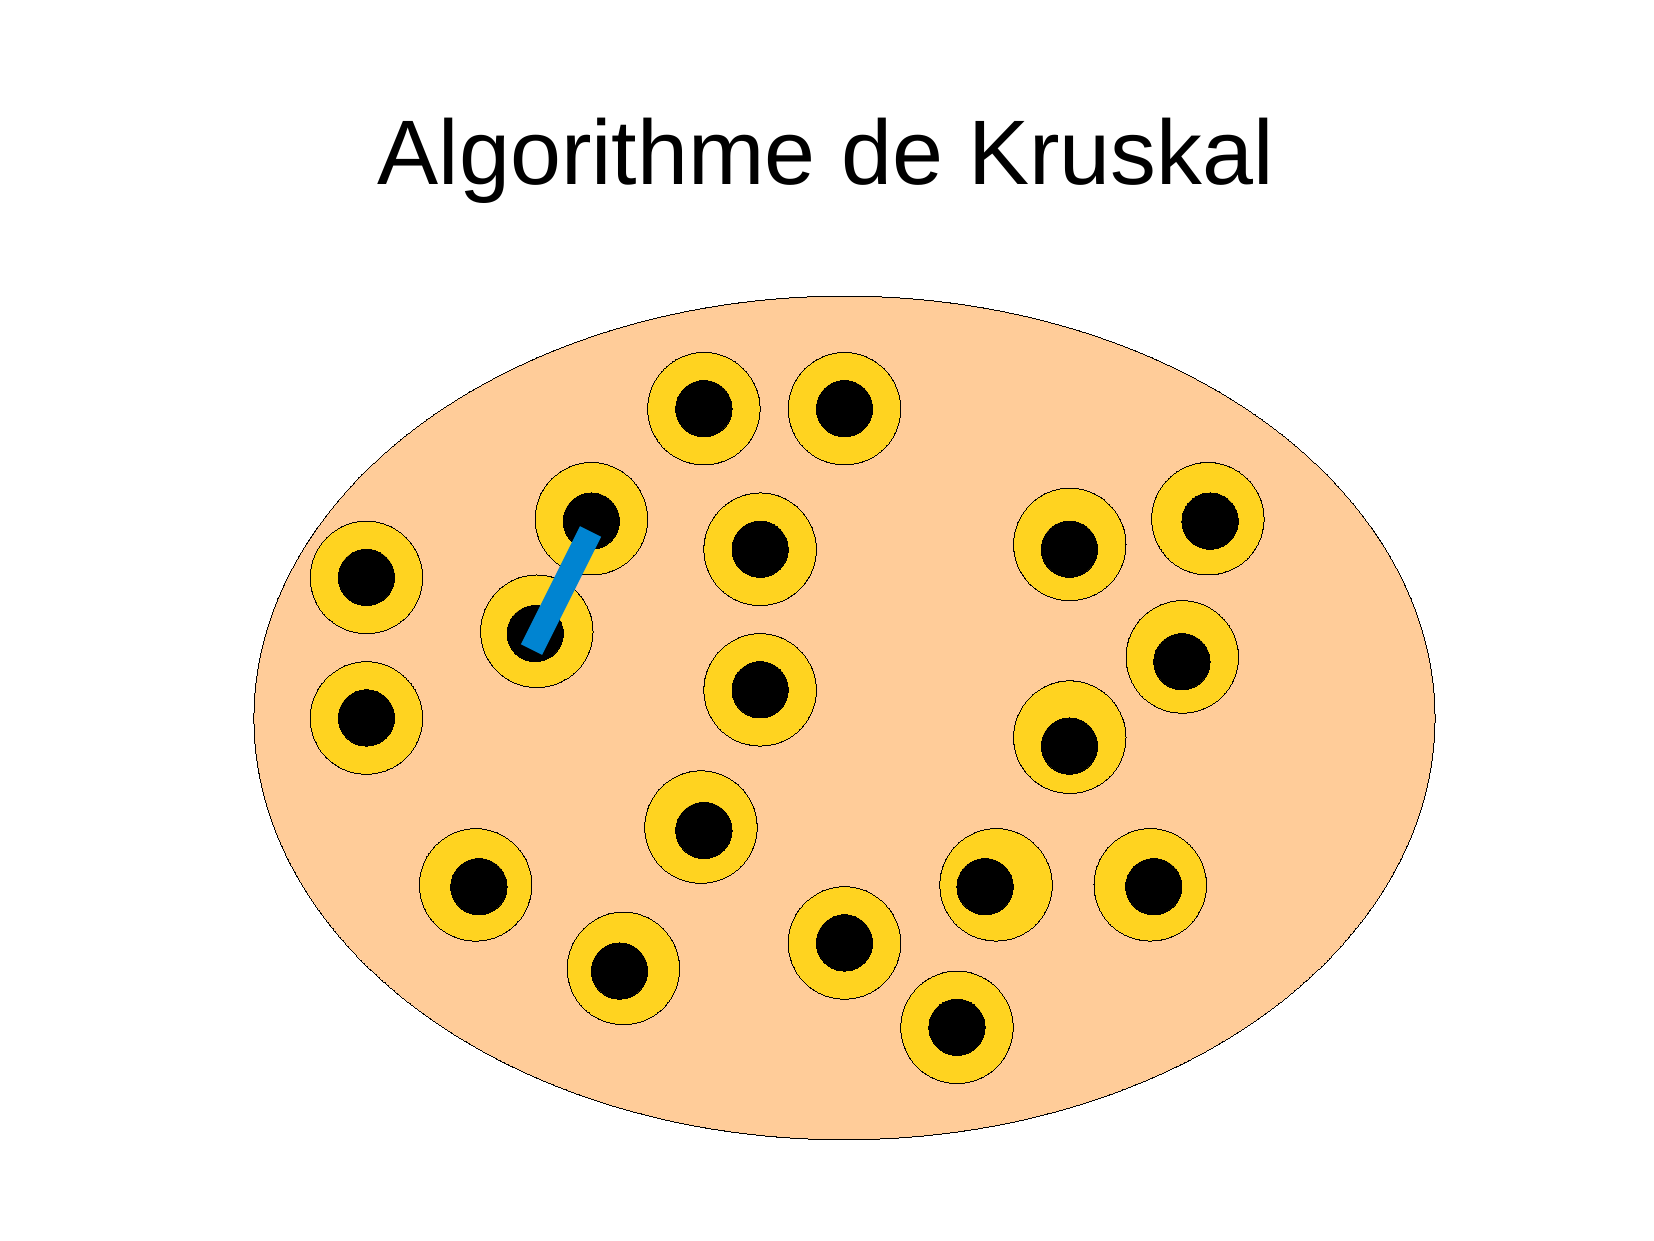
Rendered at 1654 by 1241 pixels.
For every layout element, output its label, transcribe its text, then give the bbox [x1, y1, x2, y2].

text_box [253, 296, 1436, 1140]
title Algorithme de Kruskal [82, 49, 1571, 257]
